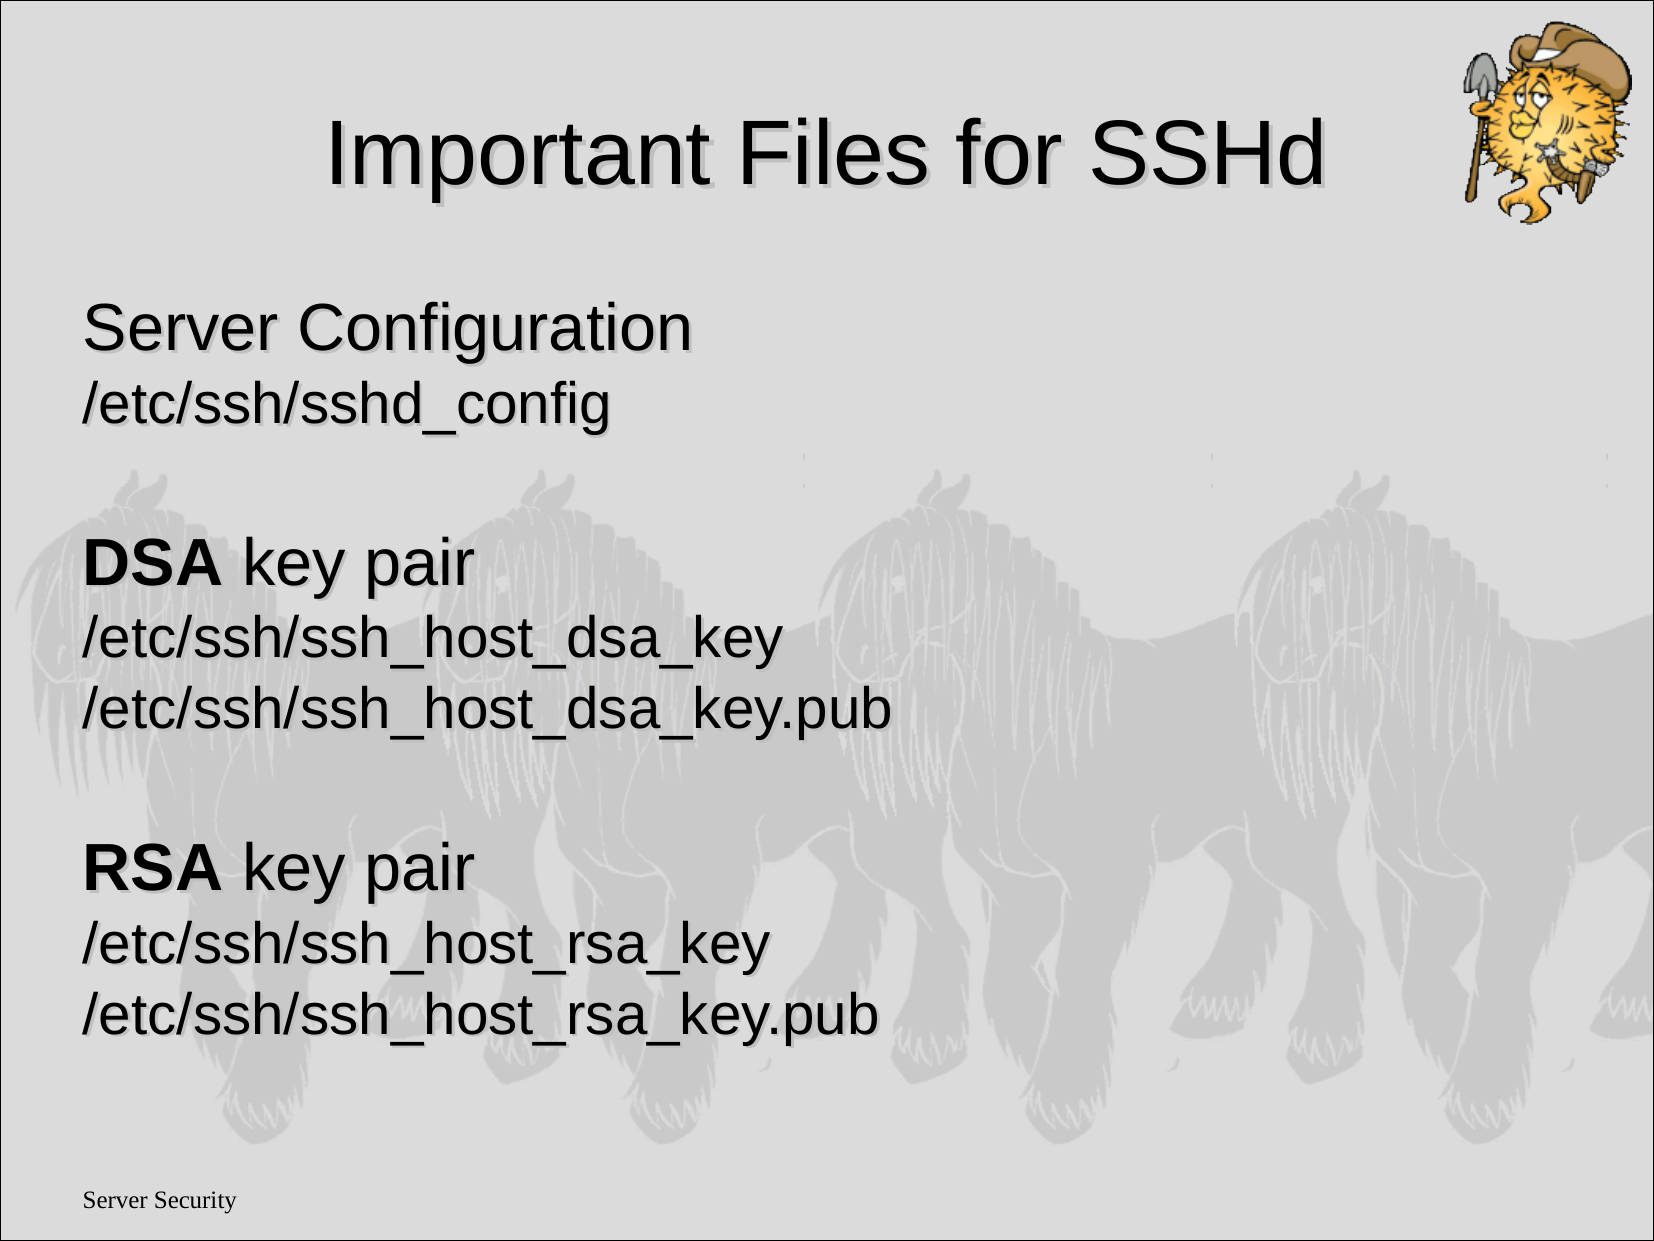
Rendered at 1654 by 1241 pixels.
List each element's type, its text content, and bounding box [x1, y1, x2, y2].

title Important Files for SSHd [82, 56, 1571, 250]
list Server Configuration /etc/ssh/sshd_config DSA key pair /etc/ssh/ssh_host_dsa_key /etc/ssh/ssh_host_dsa_key.pub RSA key pair /etc/ssh/ssh_host_rsa_key /etc/ssh/ssh_host_rsa_key.pub [82, 290, 1571, 1130]
picture [1462, 20, 1632, 225]
